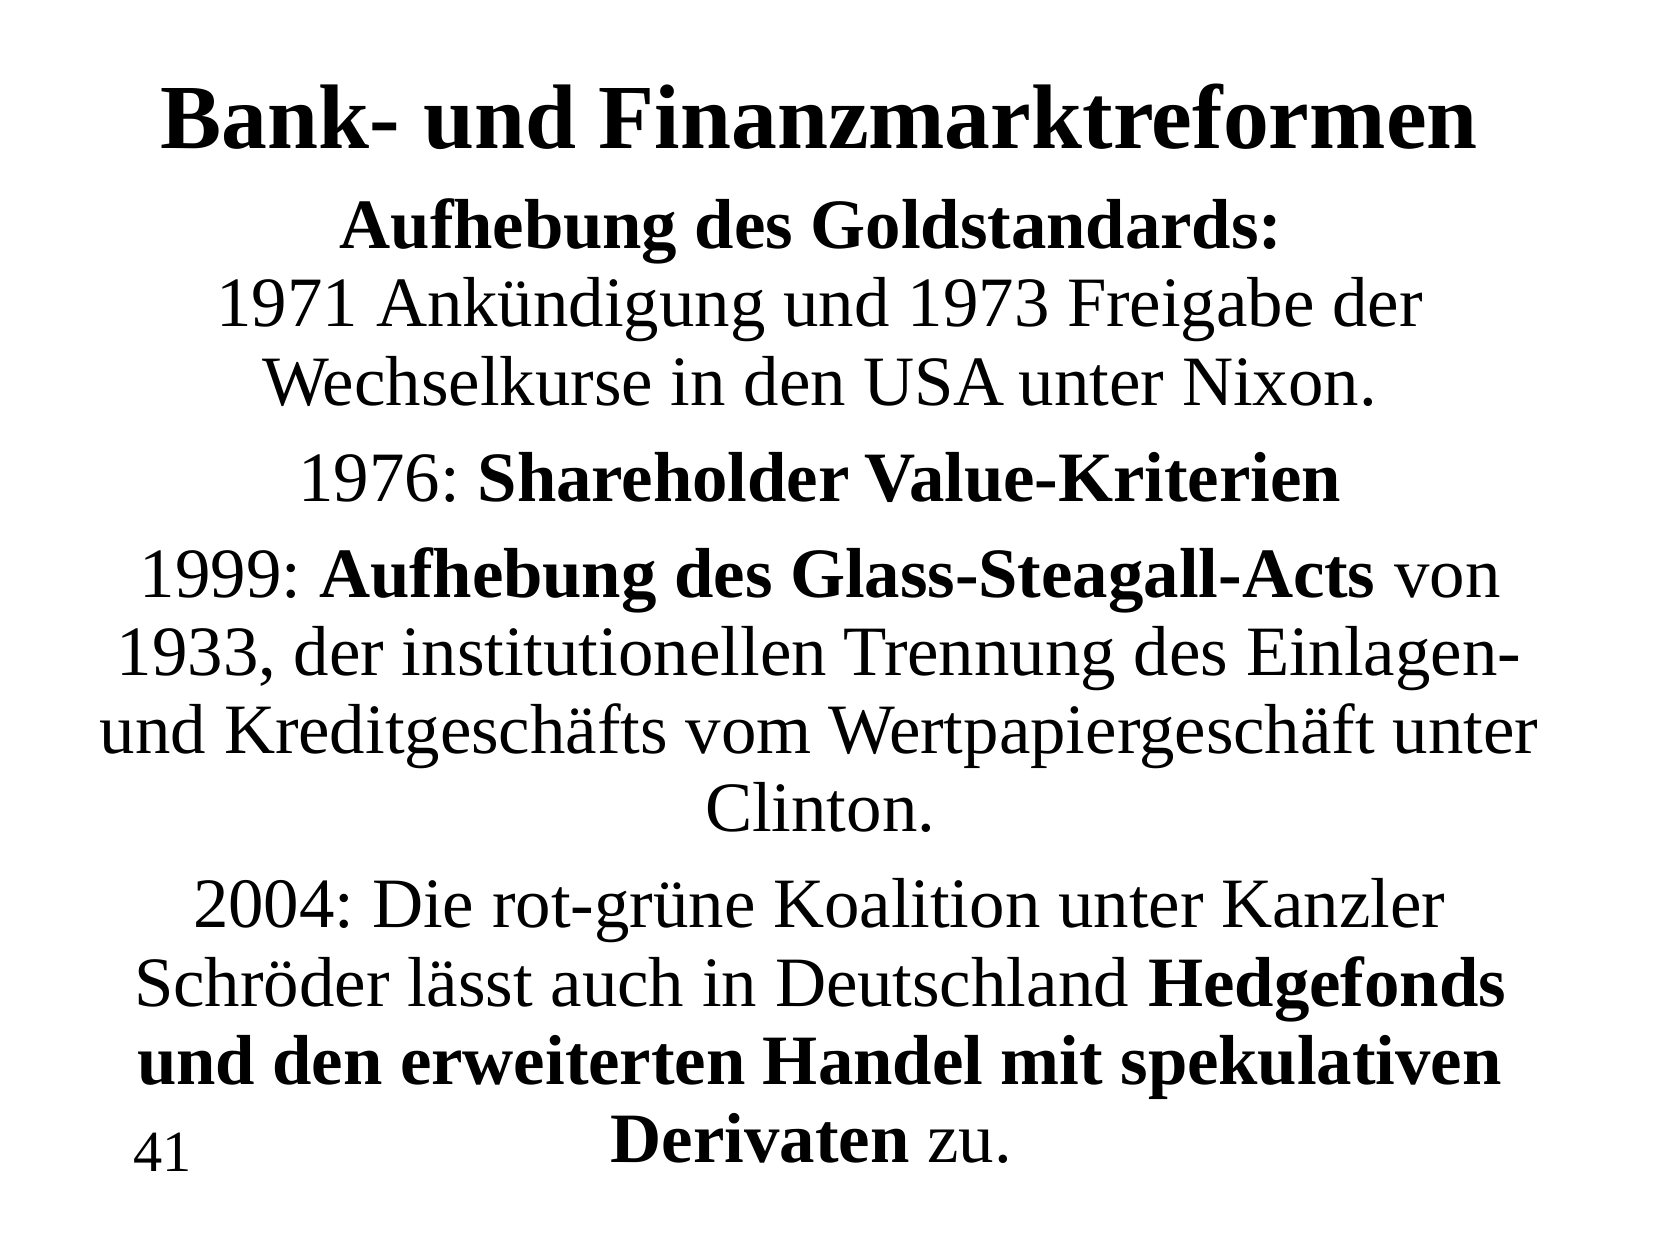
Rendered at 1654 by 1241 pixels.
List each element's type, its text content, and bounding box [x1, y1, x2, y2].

text_box <Foliennummer> [0, 1112, 382, 1192]
text_box Bank- und Finanzmarktreformen Aufhebung des Goldstandards: 1971 Ankündigung und 1973 Freigabe der Wechselkurse in den USA unter Nixon. 1976: Shareholder Value-Kriterien 1999: Aufhebung des Glass-Steagall-Acts von 1933, der institutionellen Trennung des Einlagen- und Kreditgeschäfts vom Wertpapiergeschäft unter Clinton. 2004: Die rot-grüne Koalition unter Kanzler Schröder lässt auch in Deutschland Hedgefonds und den erweiterten Handel mit spekulativen Derivaten zu. [85, 59, 1569, 1193]
